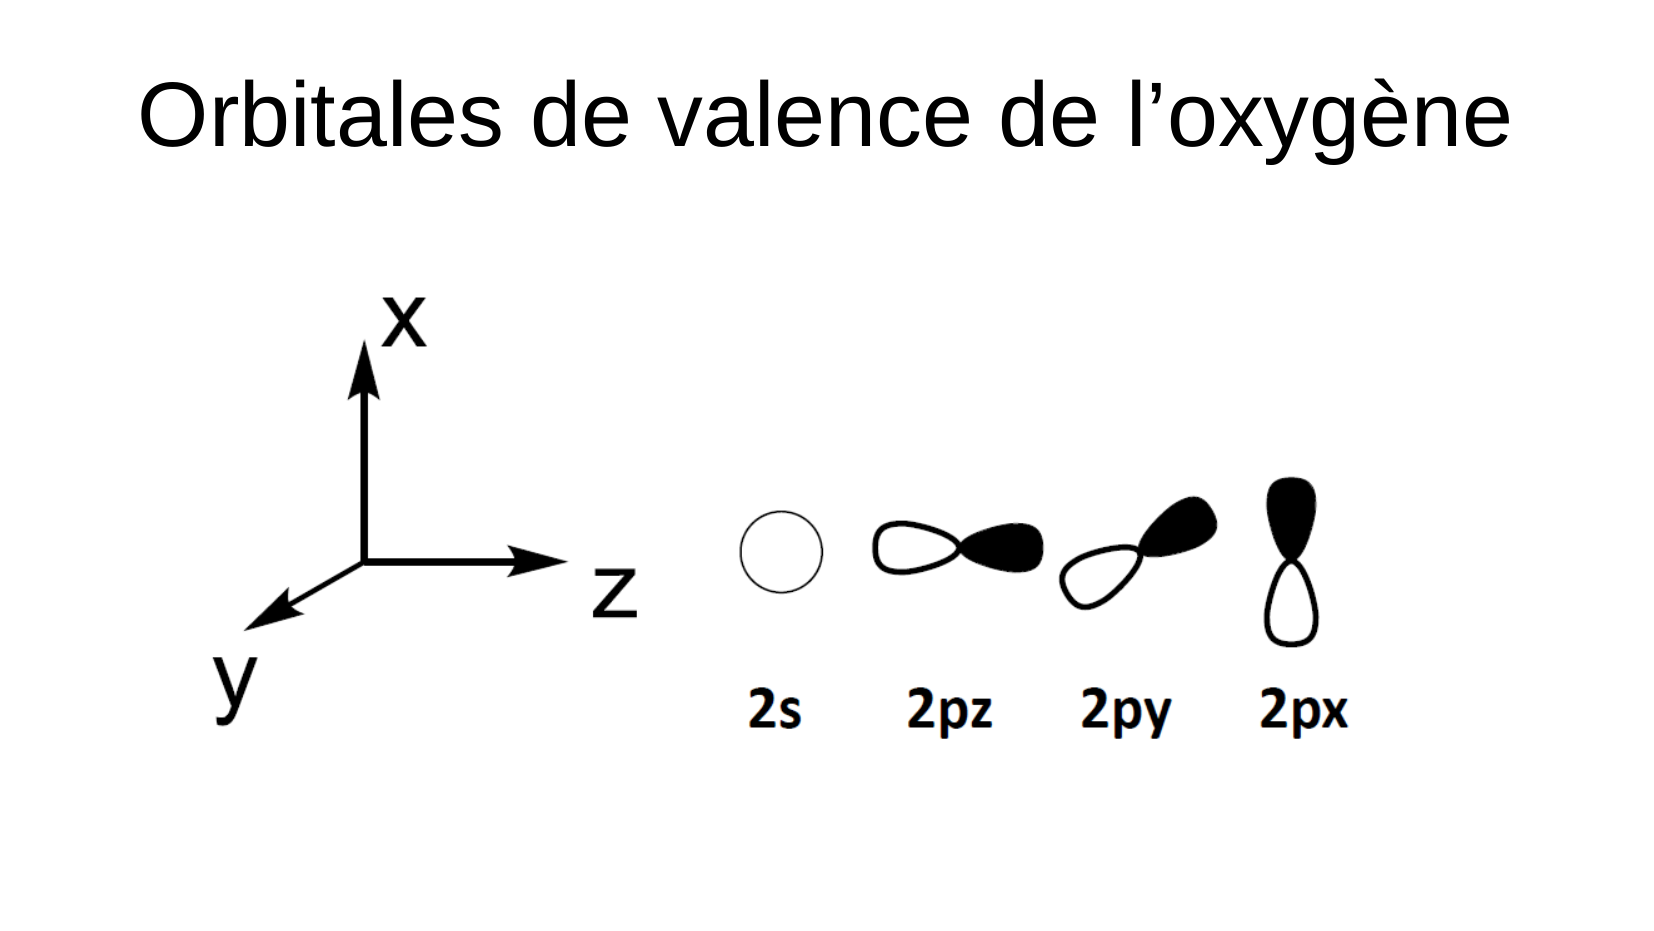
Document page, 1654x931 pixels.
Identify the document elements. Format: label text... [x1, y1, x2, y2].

title Orbitales de valence de l’oxygène [82, 37, 1571, 193]
picture [118, 235, 1431, 863]
